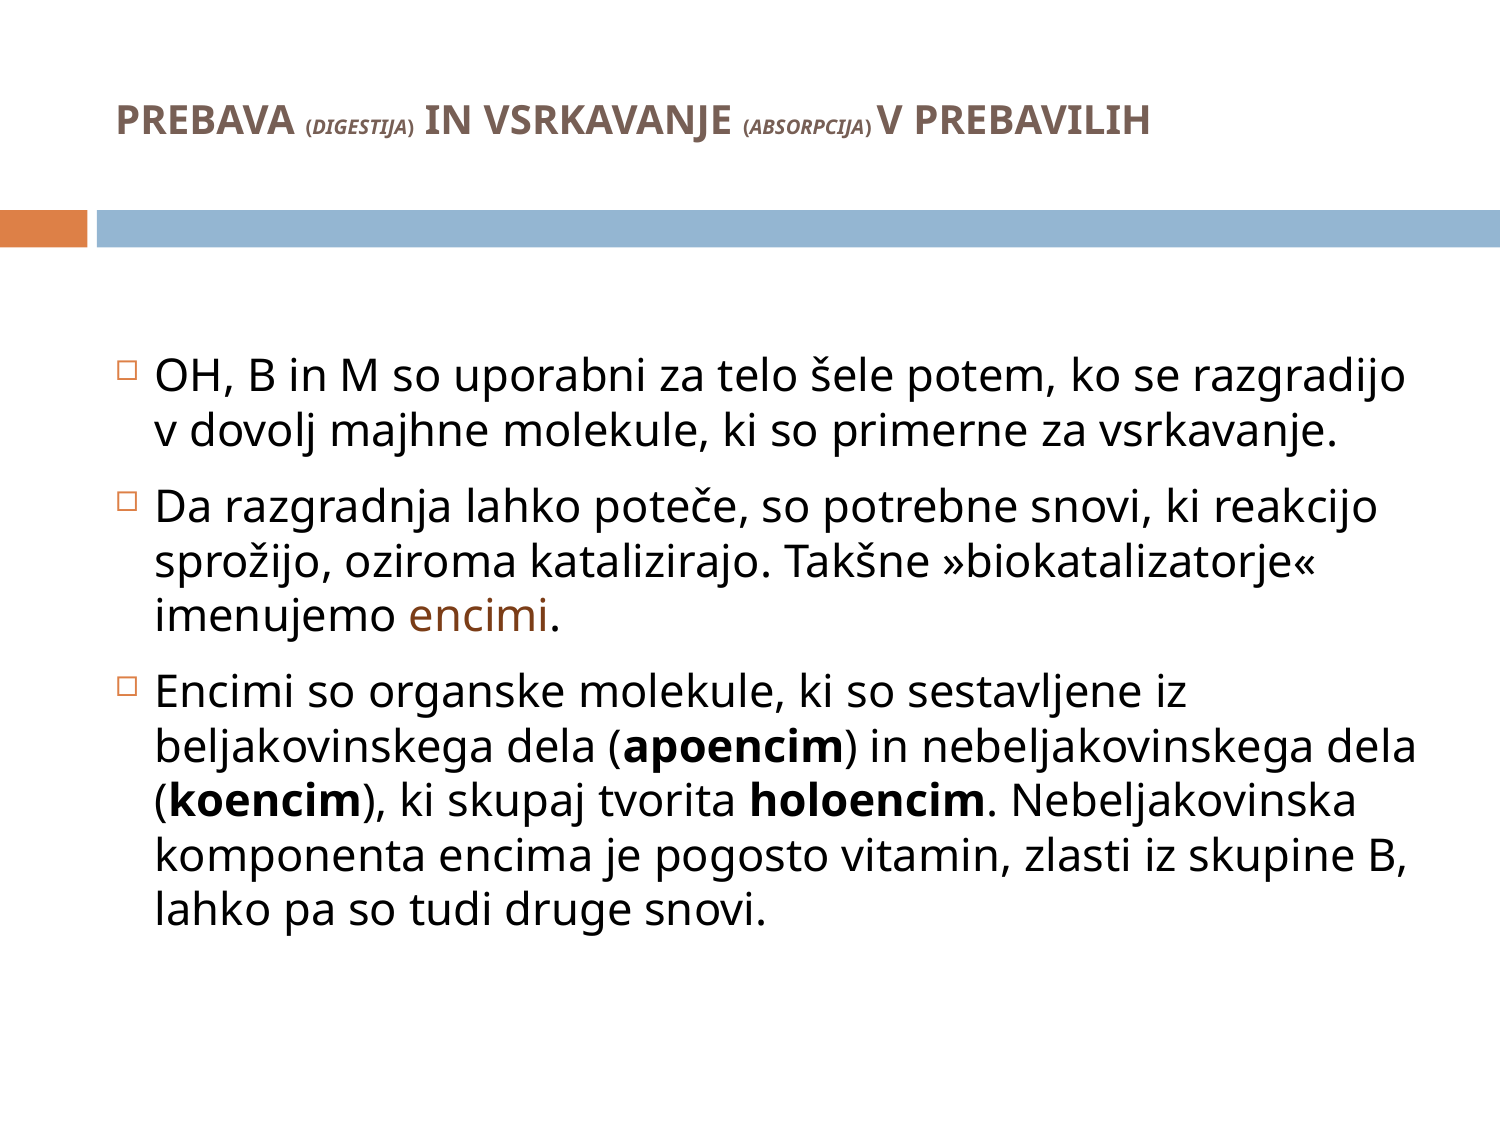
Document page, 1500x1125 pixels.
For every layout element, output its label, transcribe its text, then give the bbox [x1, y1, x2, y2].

list OH, B in M so uporabni za telo šele potem, ko se razgradijo v dovolj majhne molekule, ki so primerne za vsrkavanje. Da razgradnja lahko poteče, so potrebne snovi, ki reakcijo sprožijo, oziroma katalizirajo. Takšne »biokatalizatorje« imenujemo encimi. Encimi so organske molekule, ki so sestavljene iz beljakovinskega dela (apoencim) in nebeljakovinskega dela (koencim), ki skupaj tvorita holoencim. Nebeljakovinska komponenta encima je pogosto vitamin, zlasti iz skupine B, lahko pa so tudi druge snovi. [100, 262, 1438, 1000]
title PREBAVA (DIGESTIJA) IN VSRKAVANJE (ABSORPCIJA) V PREBAVILIH [100, 37, 1438, 200]
